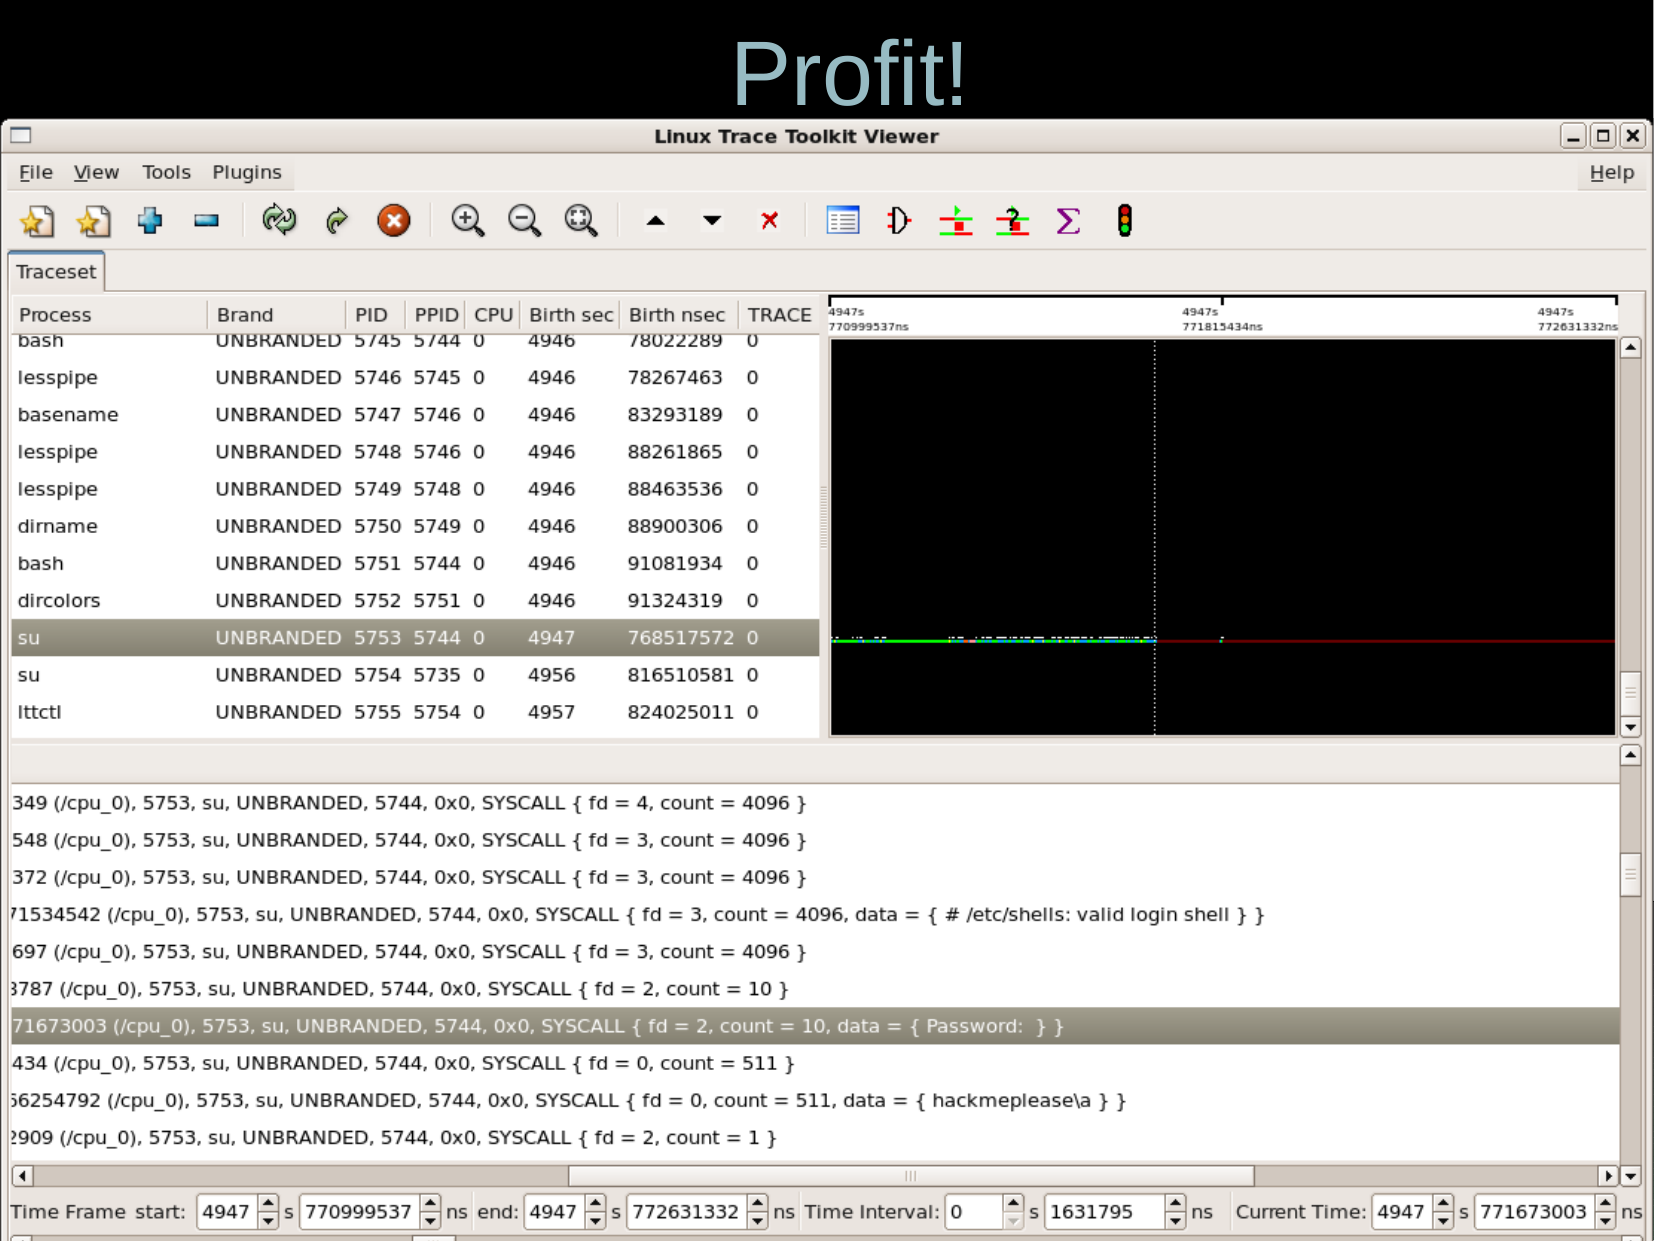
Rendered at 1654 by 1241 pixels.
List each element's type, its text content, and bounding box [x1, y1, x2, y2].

picture [0, 118, 1654, 1241]
title Profit! [106, 0, 1595, 118]
